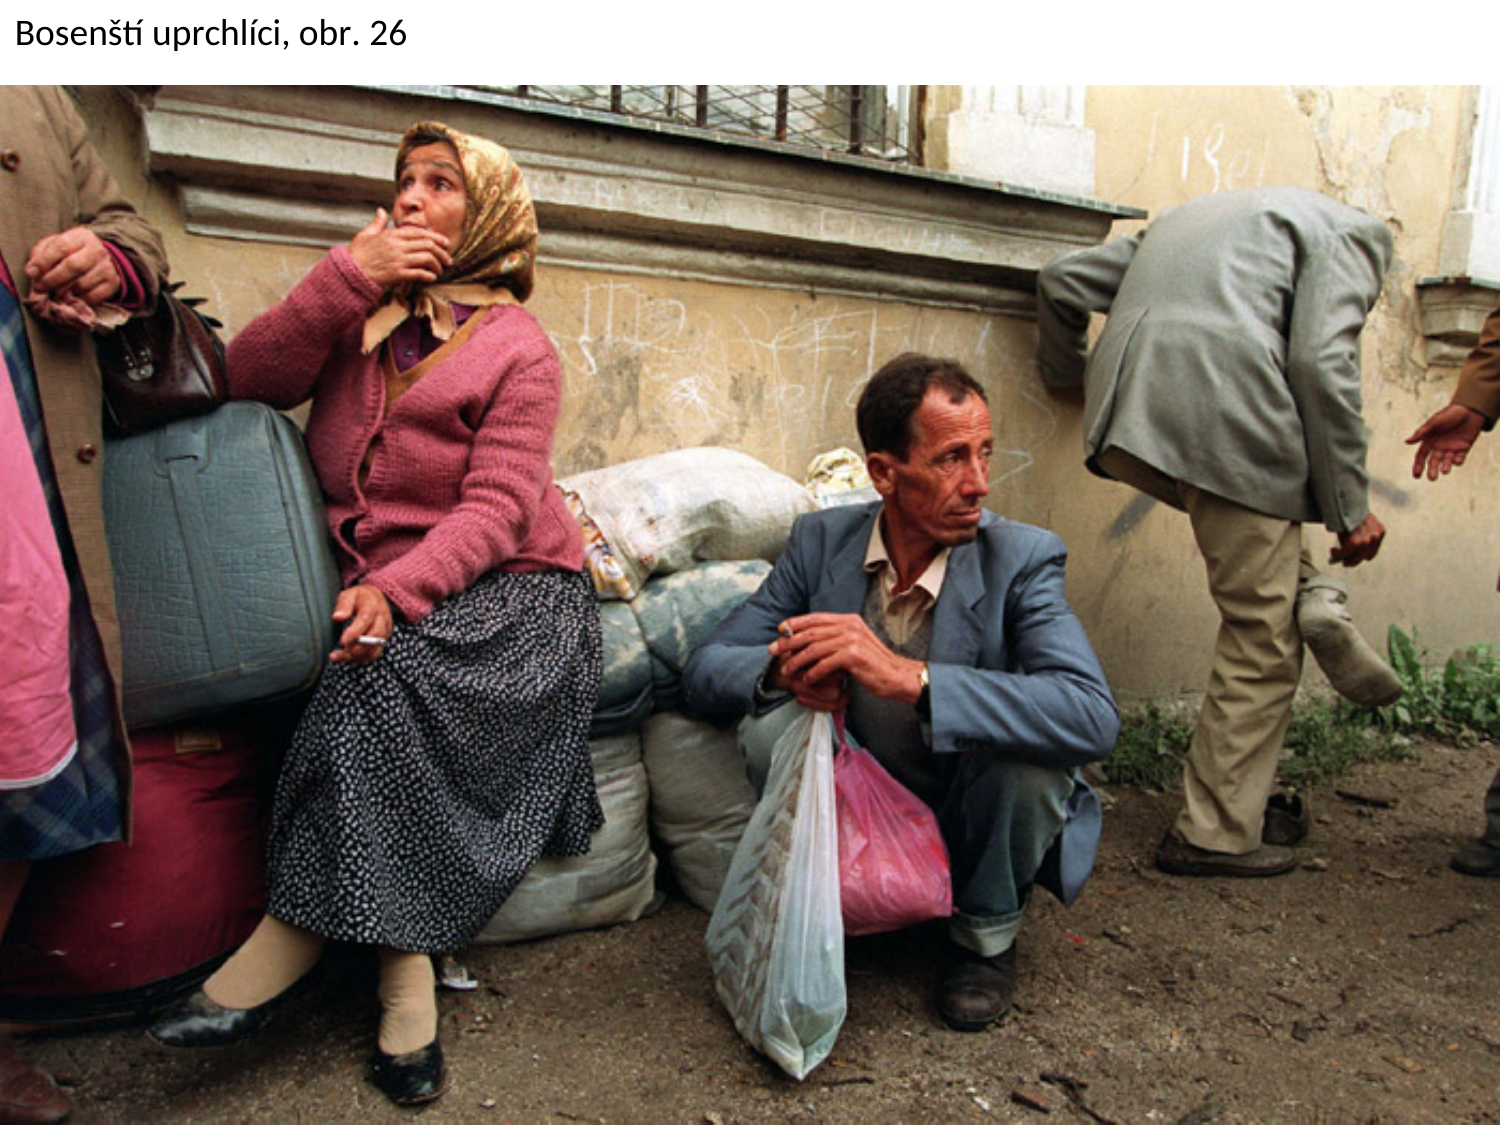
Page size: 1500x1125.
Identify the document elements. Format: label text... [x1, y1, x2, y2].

text_box Bosenští uprchlíci, obr. 26 [0, 0, 513, 61]
text_box [0, 85, 1500, 1125]
